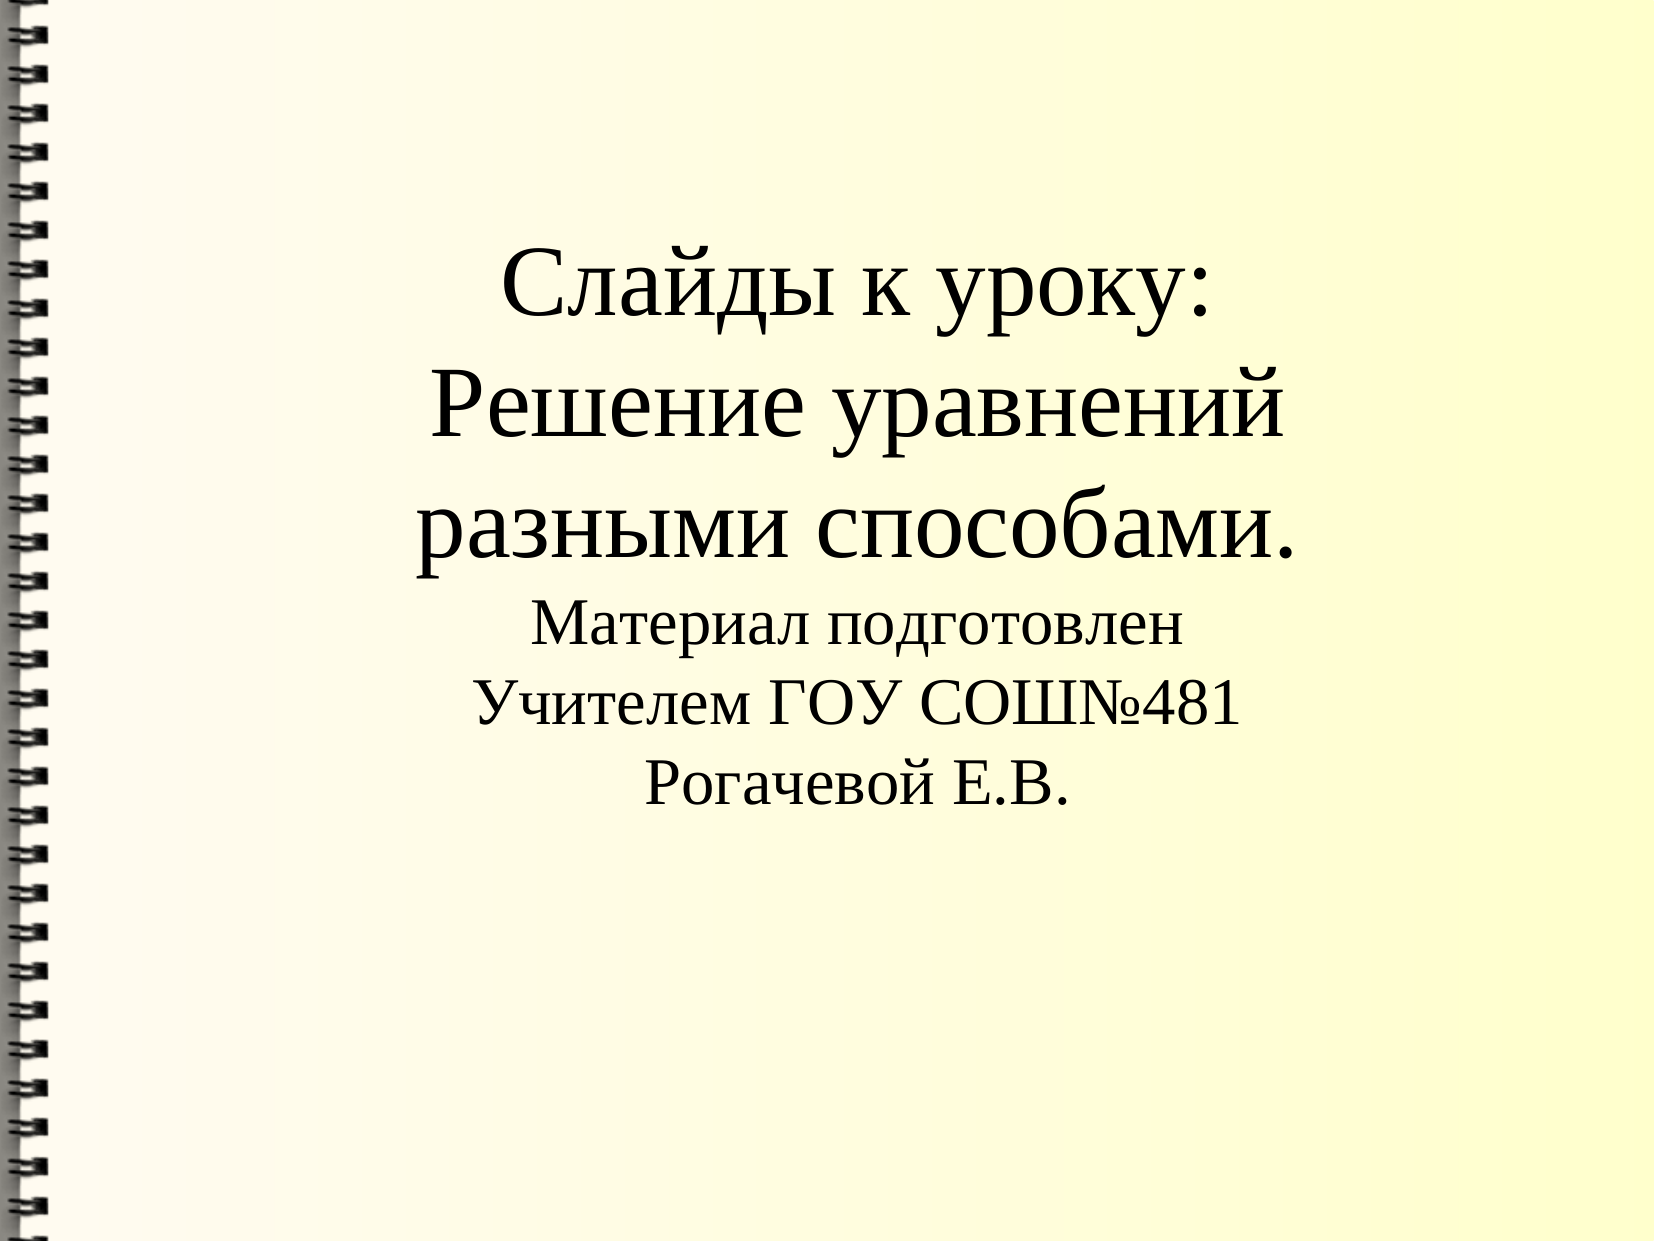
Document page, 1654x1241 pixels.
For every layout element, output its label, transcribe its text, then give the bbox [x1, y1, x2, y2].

text_box Слайды к уроку: Решение уравнений разными способами. Материал подготовлен Учителем ГОУ СОШ№481 Рогачевой Е.В. [147, 0, 1568, 313]
text_box [82, 313, 1568, 1114]
picture [0, 0, 1654, 1241]
